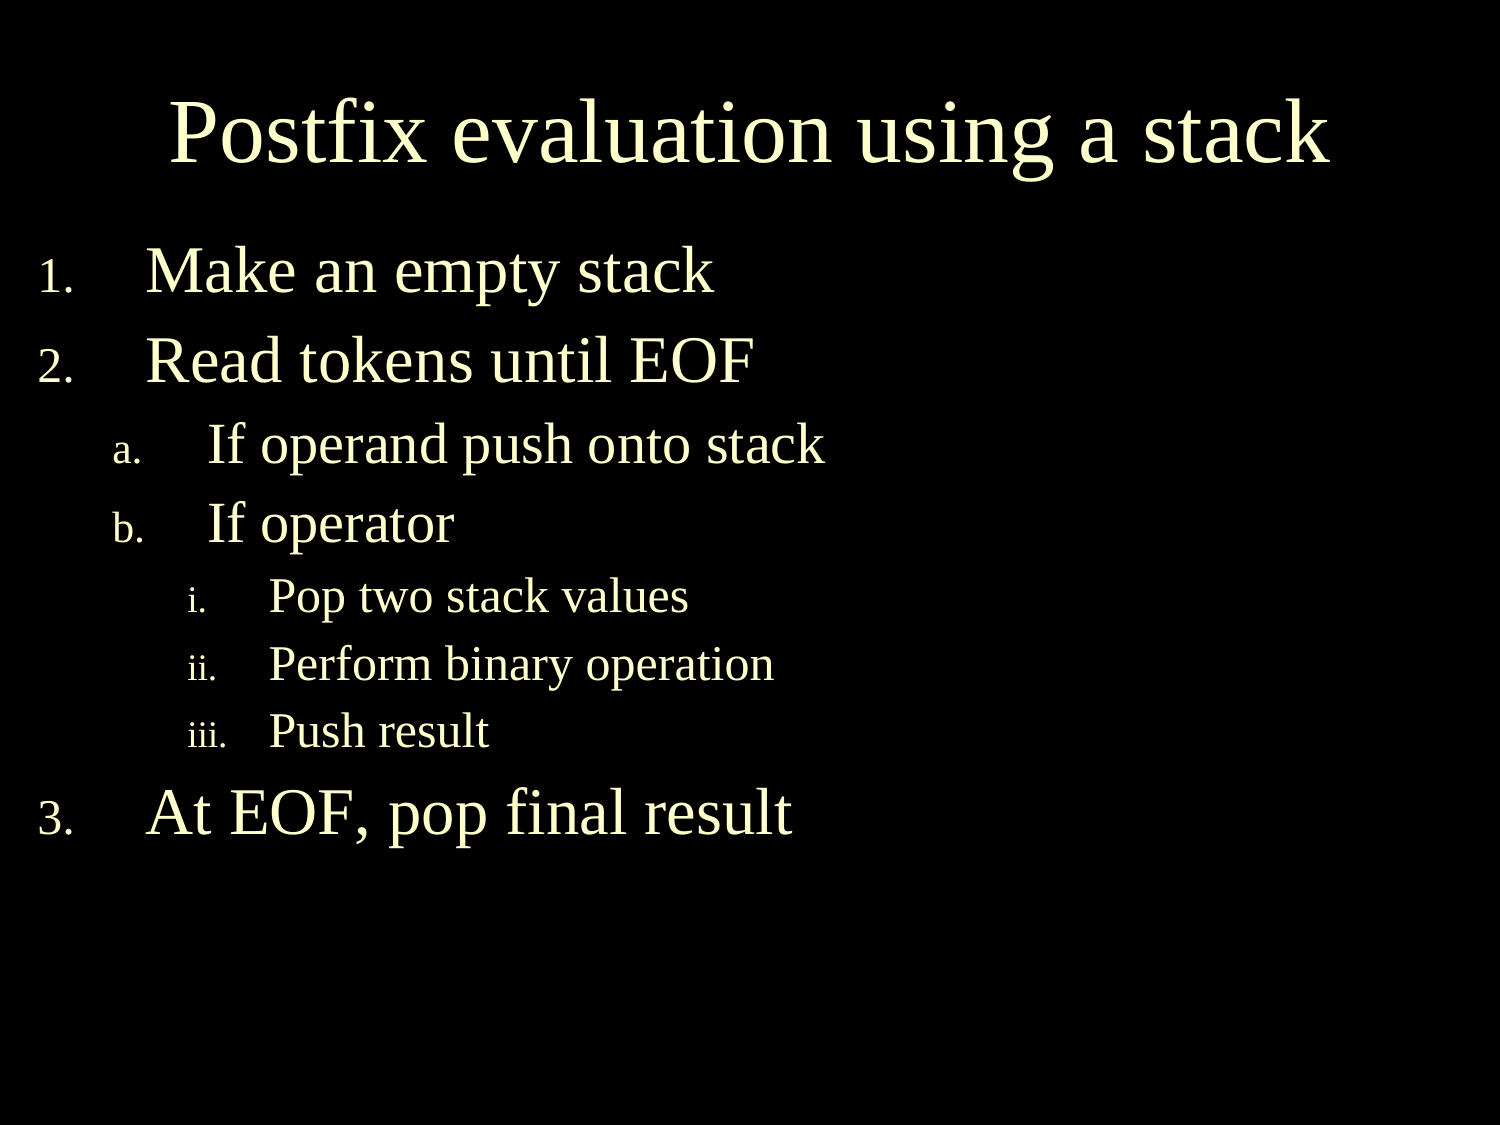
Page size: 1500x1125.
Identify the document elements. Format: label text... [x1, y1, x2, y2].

list Make an empty stack Read tokens until EOF If operand push onto stack If operator Pop two stack values Perform binary operation Push result At EOF, pop final result [22, 224, 1482, 1026]
title Postfix evaluation using a stack [22, 49, 1480, 213]
